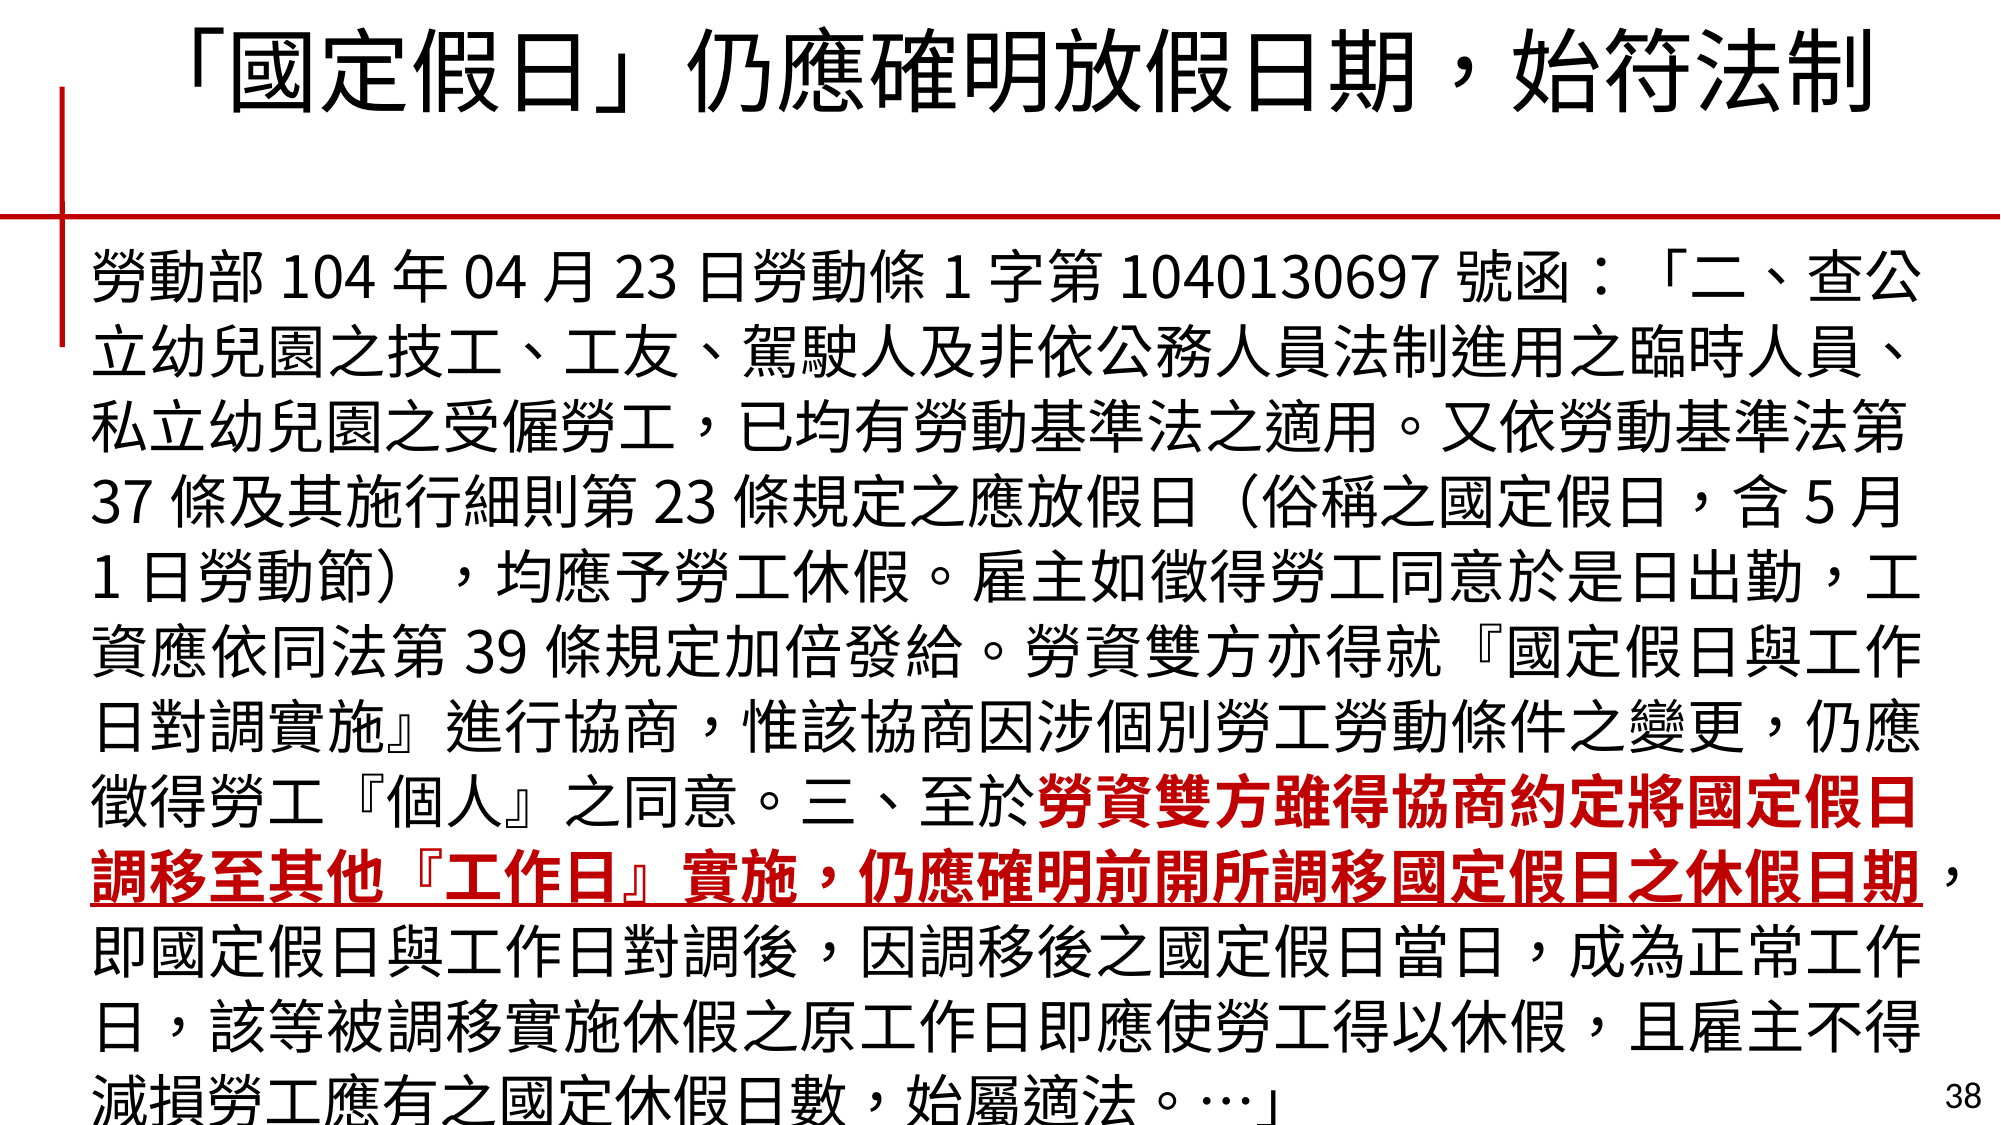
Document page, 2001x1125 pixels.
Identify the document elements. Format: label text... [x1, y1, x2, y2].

title 「國定假日」仍應確明放假日期，始符法制 [75, 6, 1938, 211]
slide_number <編號> [1701, 1063, 1998, 1118]
list 勞動部104年04月23日勞動條1字第1040130697號函：「二、查公立幼兒園之技工、工友、駕駛人及非依公務人員法制進用之臨時人員、私立幼兒園之受僱勞工，已均有勞動基準法之適用。又依勞動基準法第37條及其施行細則第23條規定之應放假日（俗稱之國定假日，含5月1日勞動節），均應予勞工休假。雇主如徵得勞工同意於是日出勤，工資應依同法第39條規定加倍發給。勞資雙方亦得就『國定假日與工作日對調實施』進行協商，惟該協商因涉個別勞工勞動條件之變更，仍應徵得勞工『個人』之同意。三、至於勞資雙方雖得協商約定將國定假日調移至其他『工作日』實施，仍應確明前開所調移國定假日之休假日期，即國定假日與工作日對調後，因調移後之國定假日當日，成為正常工作日，該等被調移實施休假之原工作日即應使勞工得以休假，且雇主不得減損勞工應有之國定休假日數，始屬適法。…」 [75, 228, 1938, 1038]
